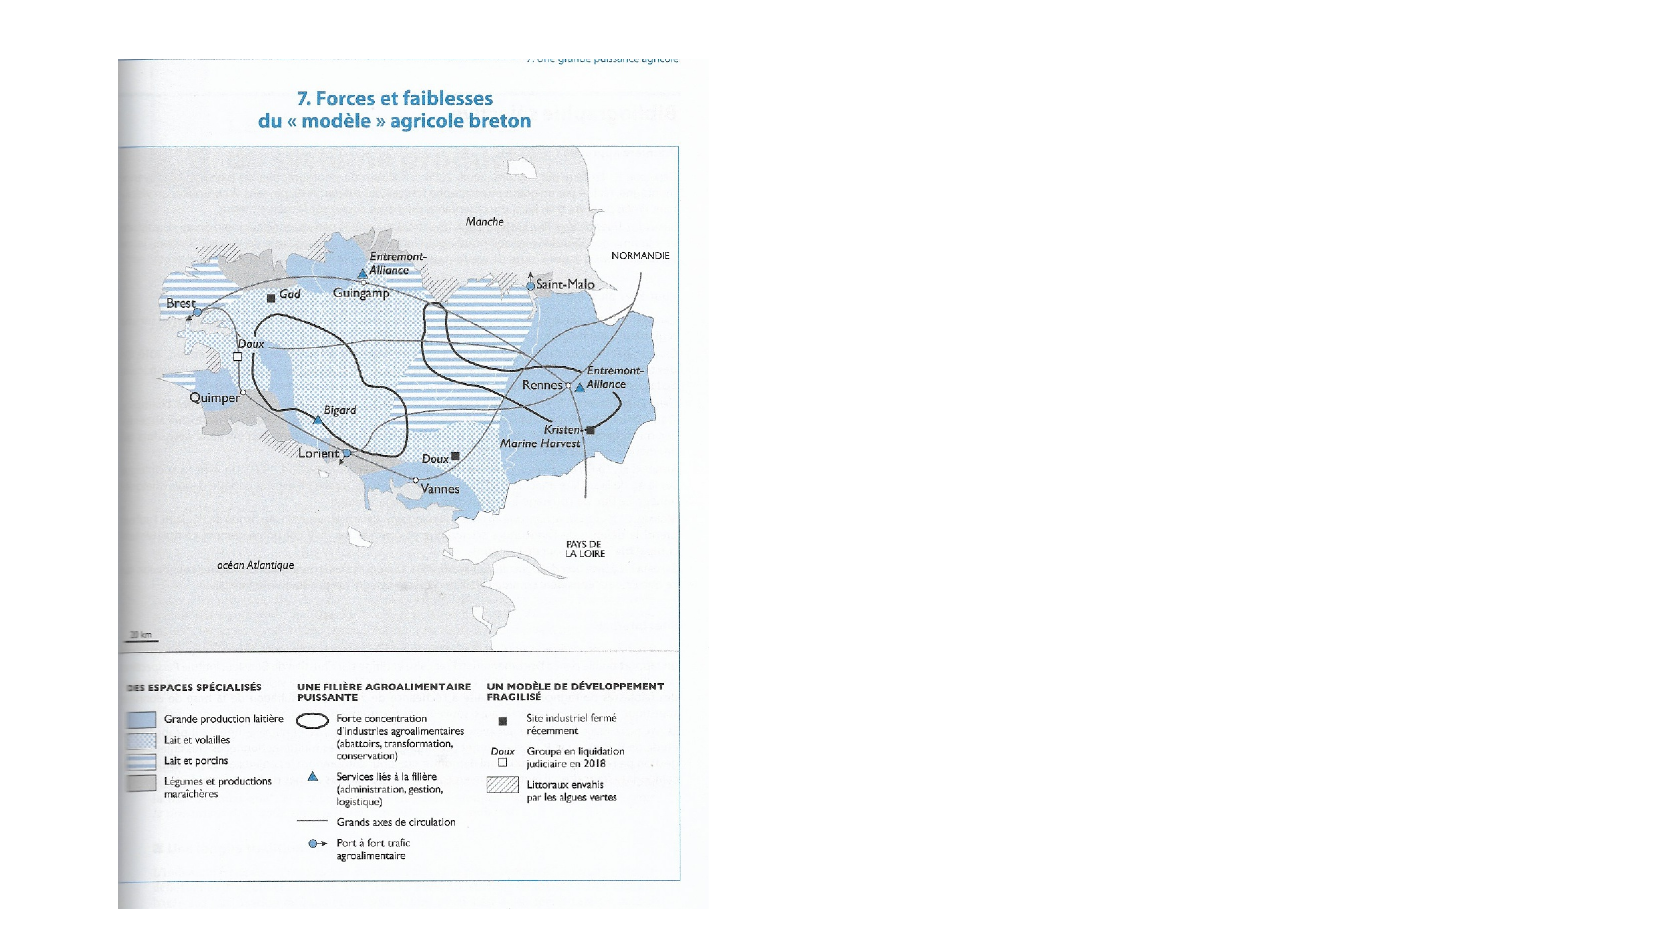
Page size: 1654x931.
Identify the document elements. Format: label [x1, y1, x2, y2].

picture [118, 59, 709, 909]
